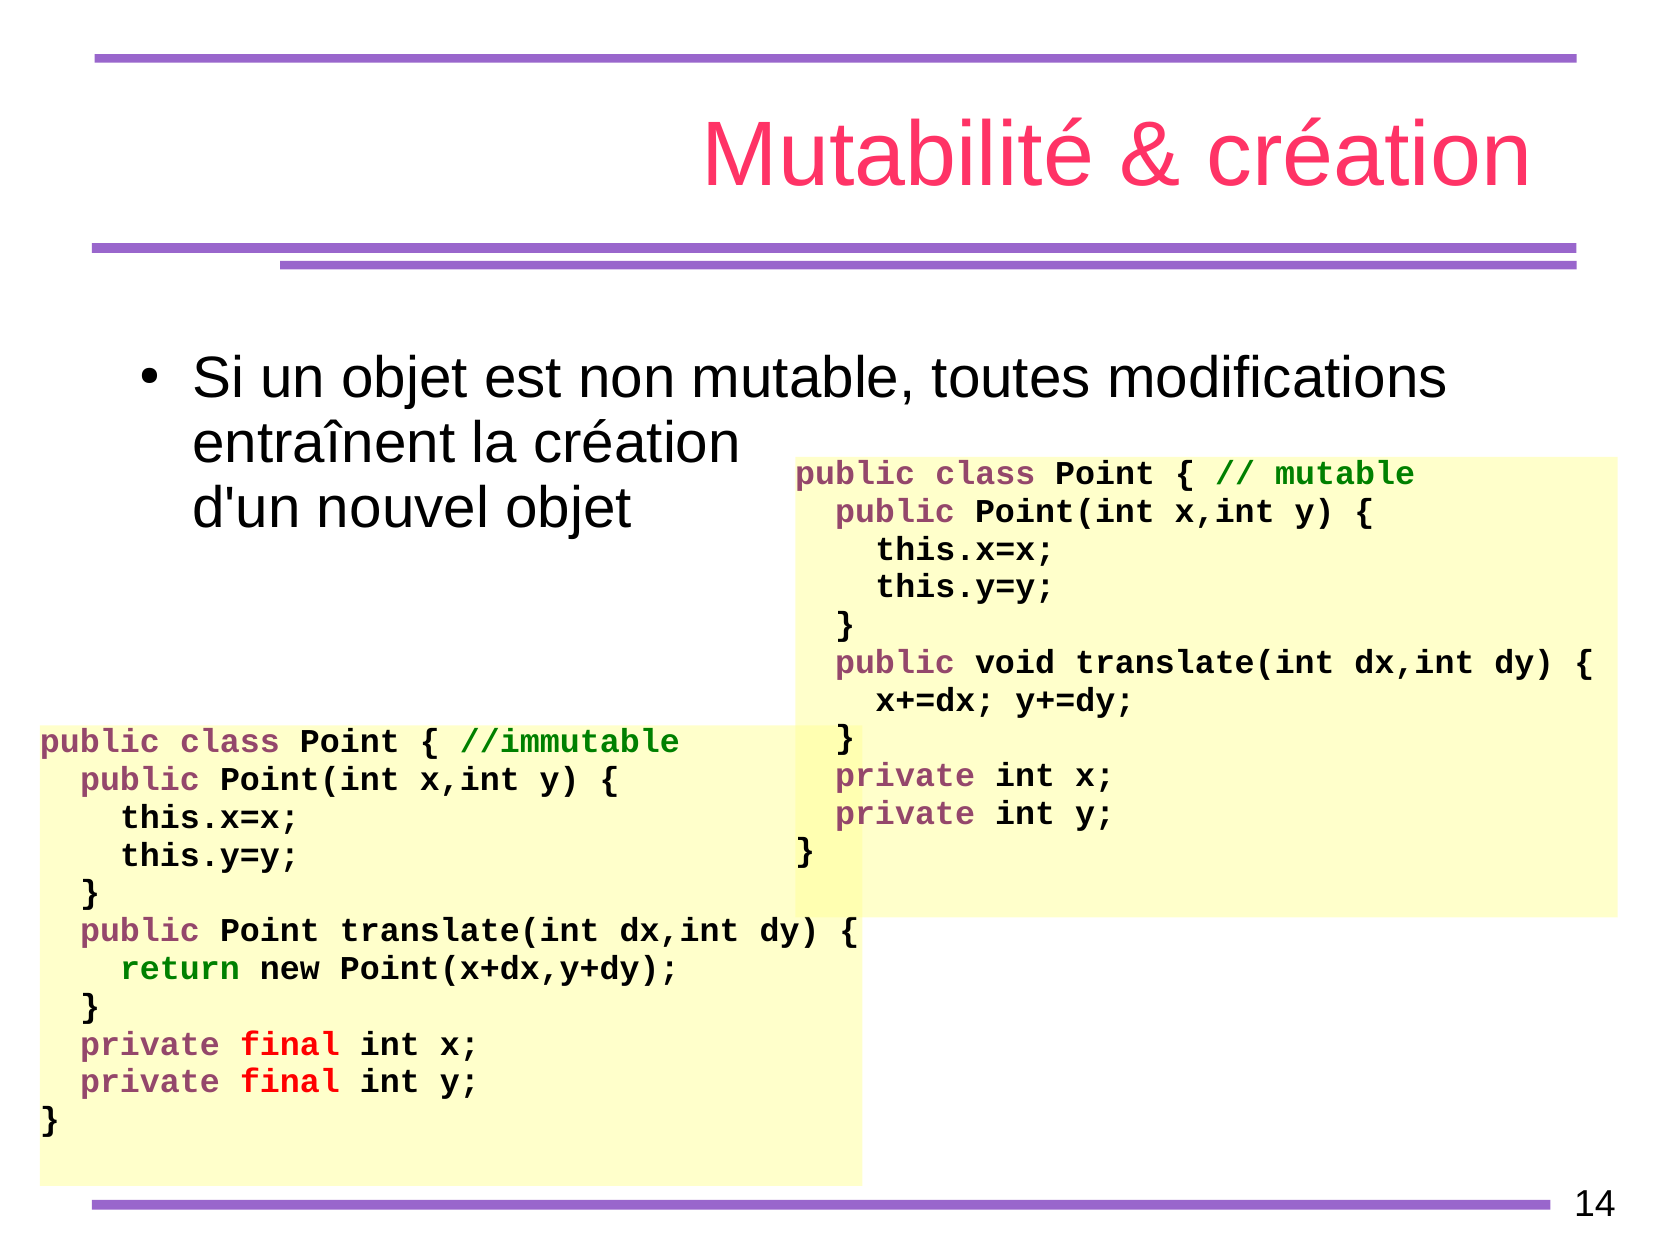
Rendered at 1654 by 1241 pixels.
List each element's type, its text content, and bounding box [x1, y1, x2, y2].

title Mutabilité & création [121, 49, 1534, 257]
text_box public class Point { //immutable public Point(int x,int y) { this.x=x; this.y=y; } public Point translate(int dx,int dy) { return new Point(x+dx,y+dy); } private final int x; private final int y; } [39, 725, 863, 1186]
text_box public class Point { // mutable public Point(int x,int y) { this.x=x; this.y=y; } public void translate(int dx,int dy) { x+=dx; y+=dy; } private int x; private int y; } [795, 456, 1618, 918]
list Si un objet est non mutable, toutes modifications entraînent la création d'un nouvel objet [121, 344, 1534, 540]
